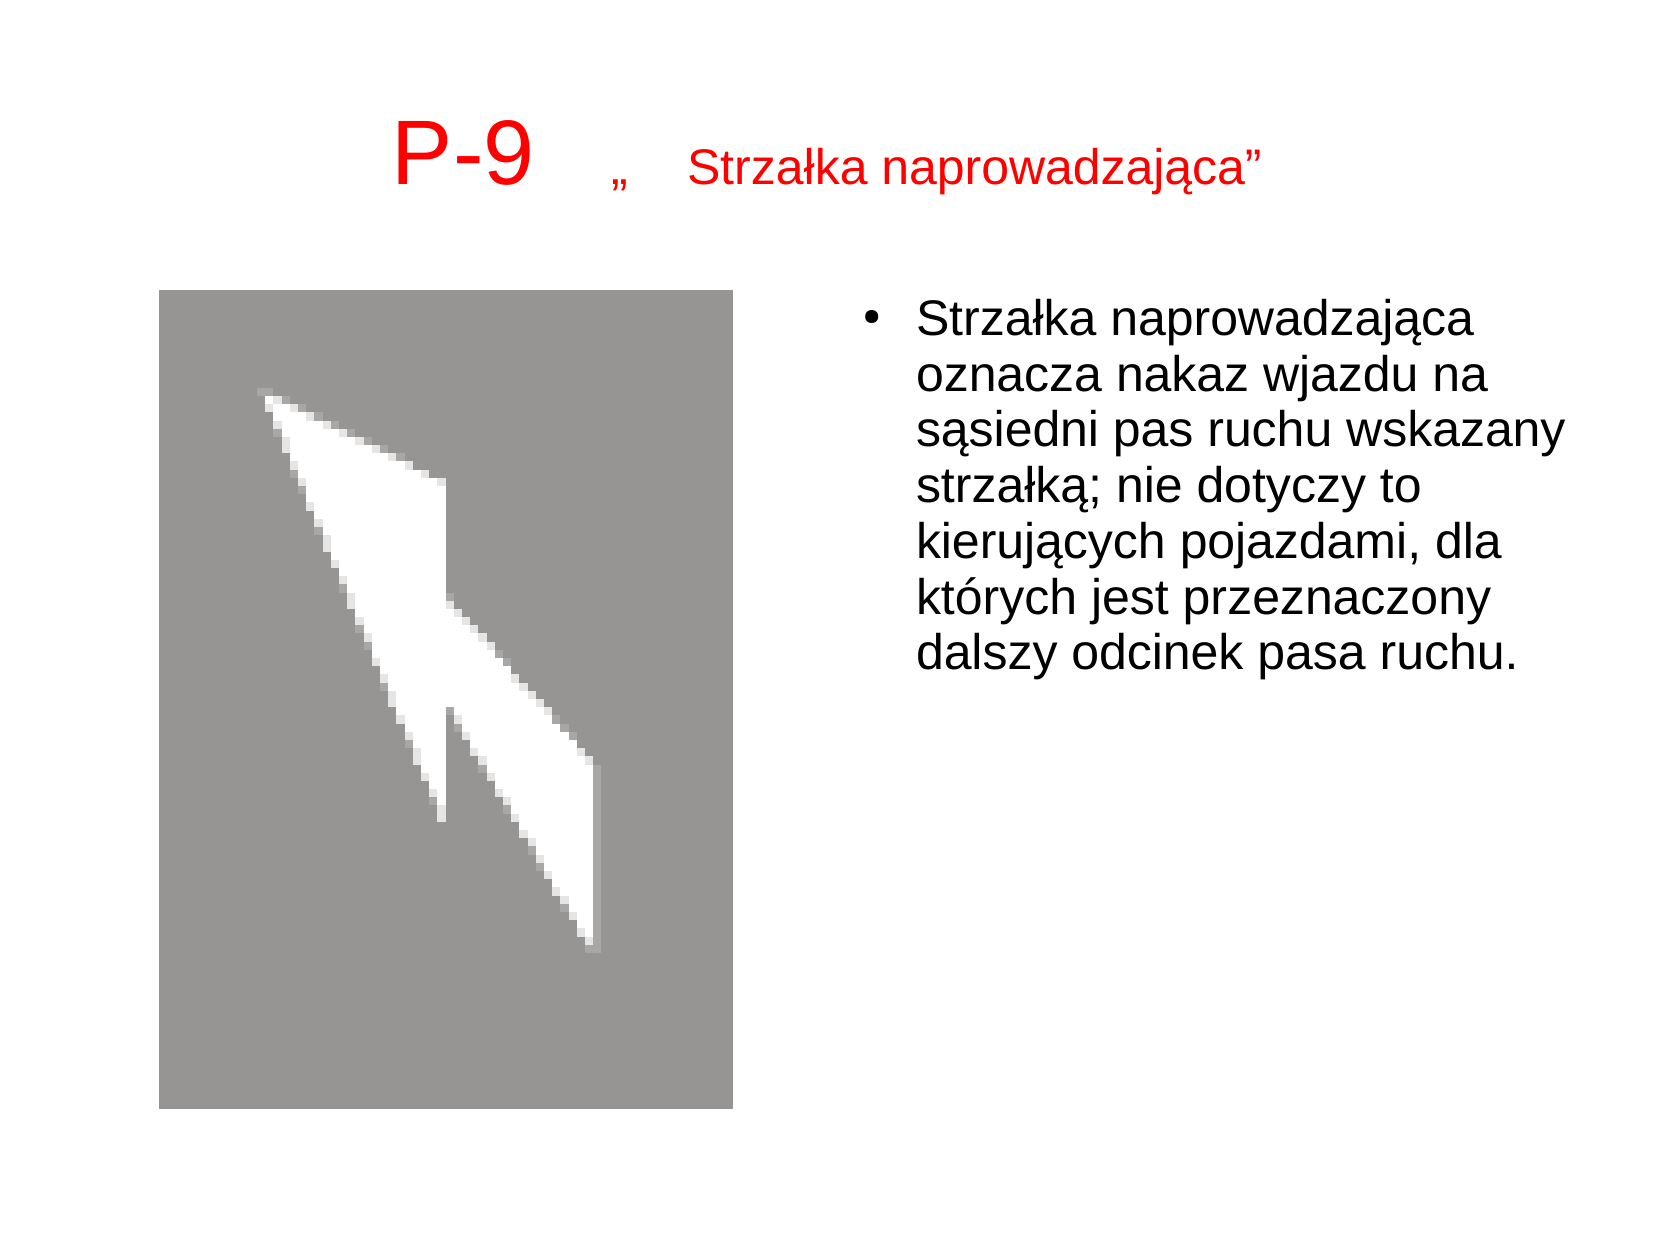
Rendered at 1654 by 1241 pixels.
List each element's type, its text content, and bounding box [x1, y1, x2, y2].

title P-9 „ Strzałka naprowadzająca” [82, 56, 1571, 250]
picture [159, 290, 733, 1109]
list Strzałka naprowadzająca oznacza nakaz wjazdu na sąsiedni pas ruchu wskazany strzałką; nie dotyczy to kierujących pojazdami, dla których jest przeznaczony dalszy odcinek pasa ruchu. [845, 290, 1572, 1094]
